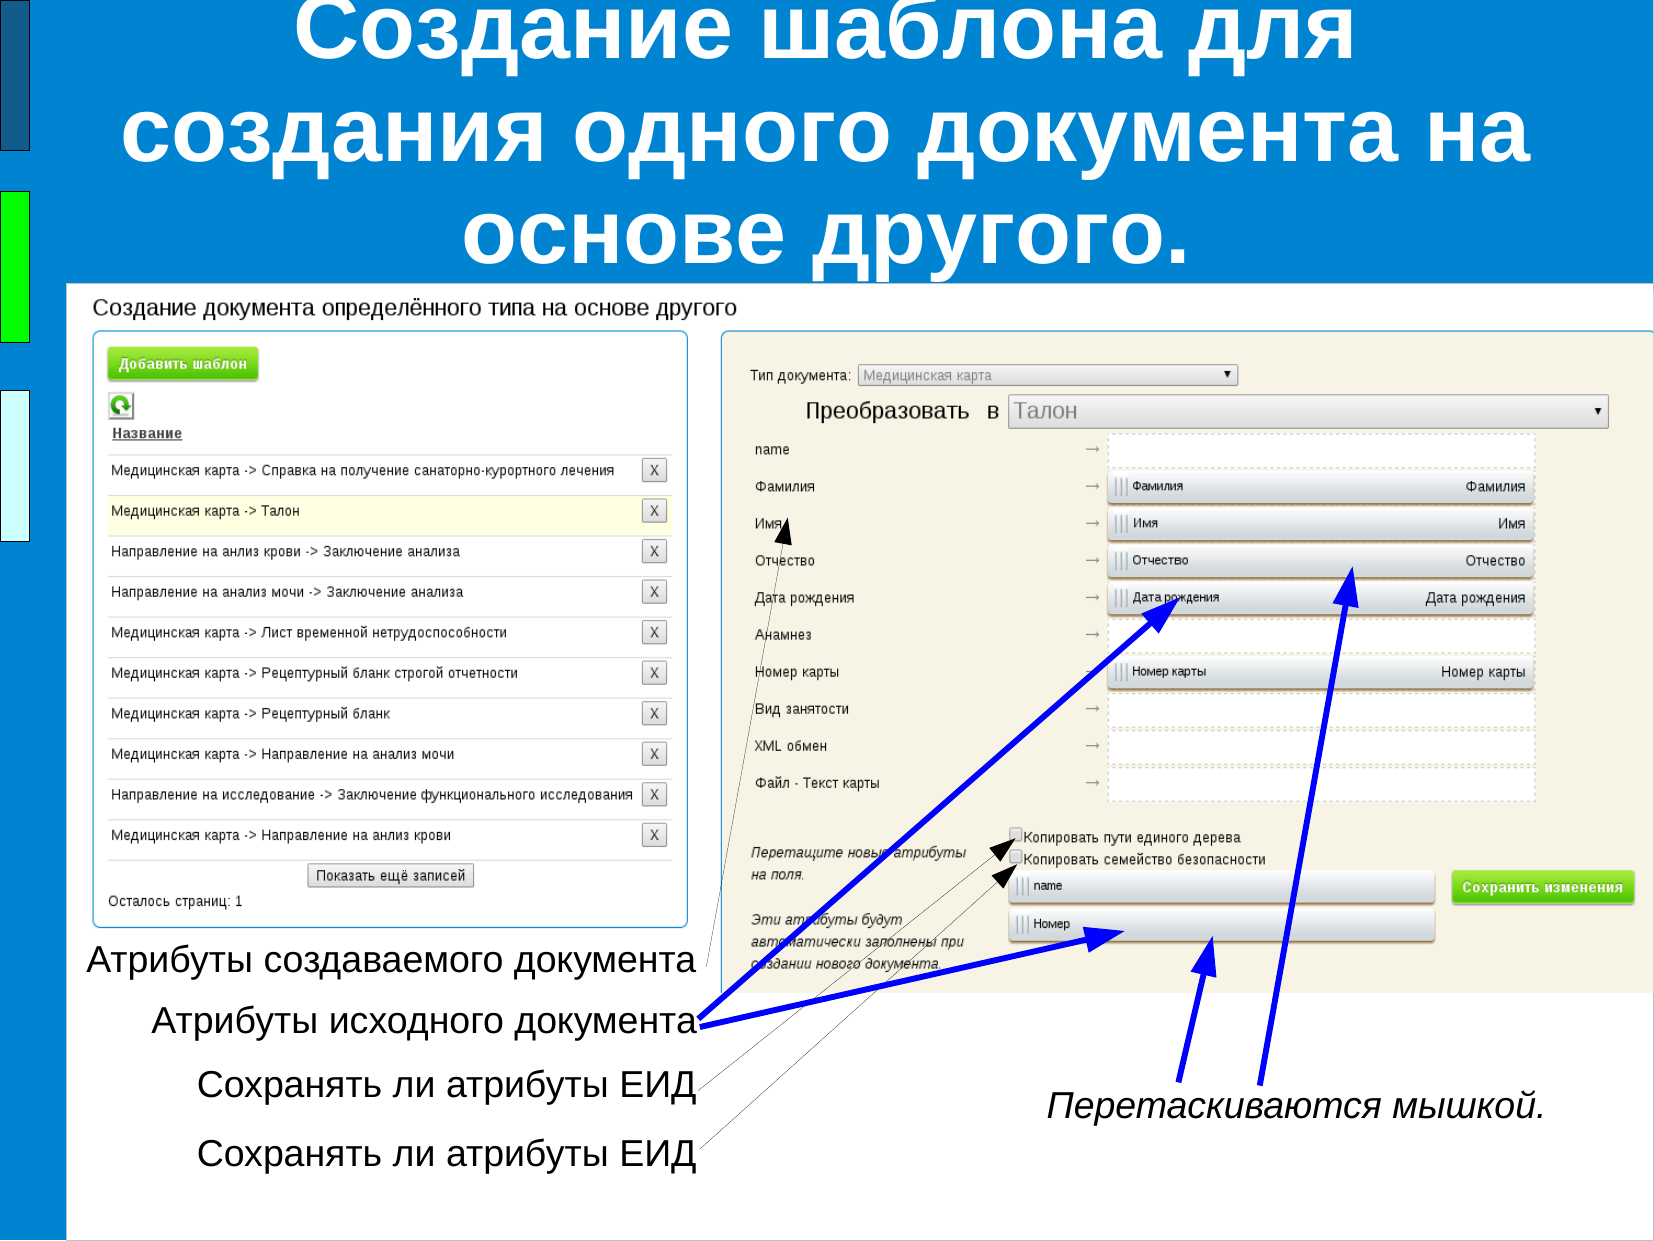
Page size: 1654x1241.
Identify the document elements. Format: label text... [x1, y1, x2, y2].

text_box Сохранять ли атрибуты ЕИД [182, 1124, 711, 1182]
picture [86, 290, 1654, 993]
text_box Перетаскиваются мышкой. [1031, 1077, 1561, 1135]
text_box Атрибуты исходного документа [136, 992, 711, 1050]
title Создание шаблона для создания одного документа на основе другого. [82, 0, 1571, 284]
text_box Атрибуты создаваемого документа [71, 931, 711, 988]
text_box Сохранять ли атрибуты ЕИД [182, 1056, 711, 1114]
